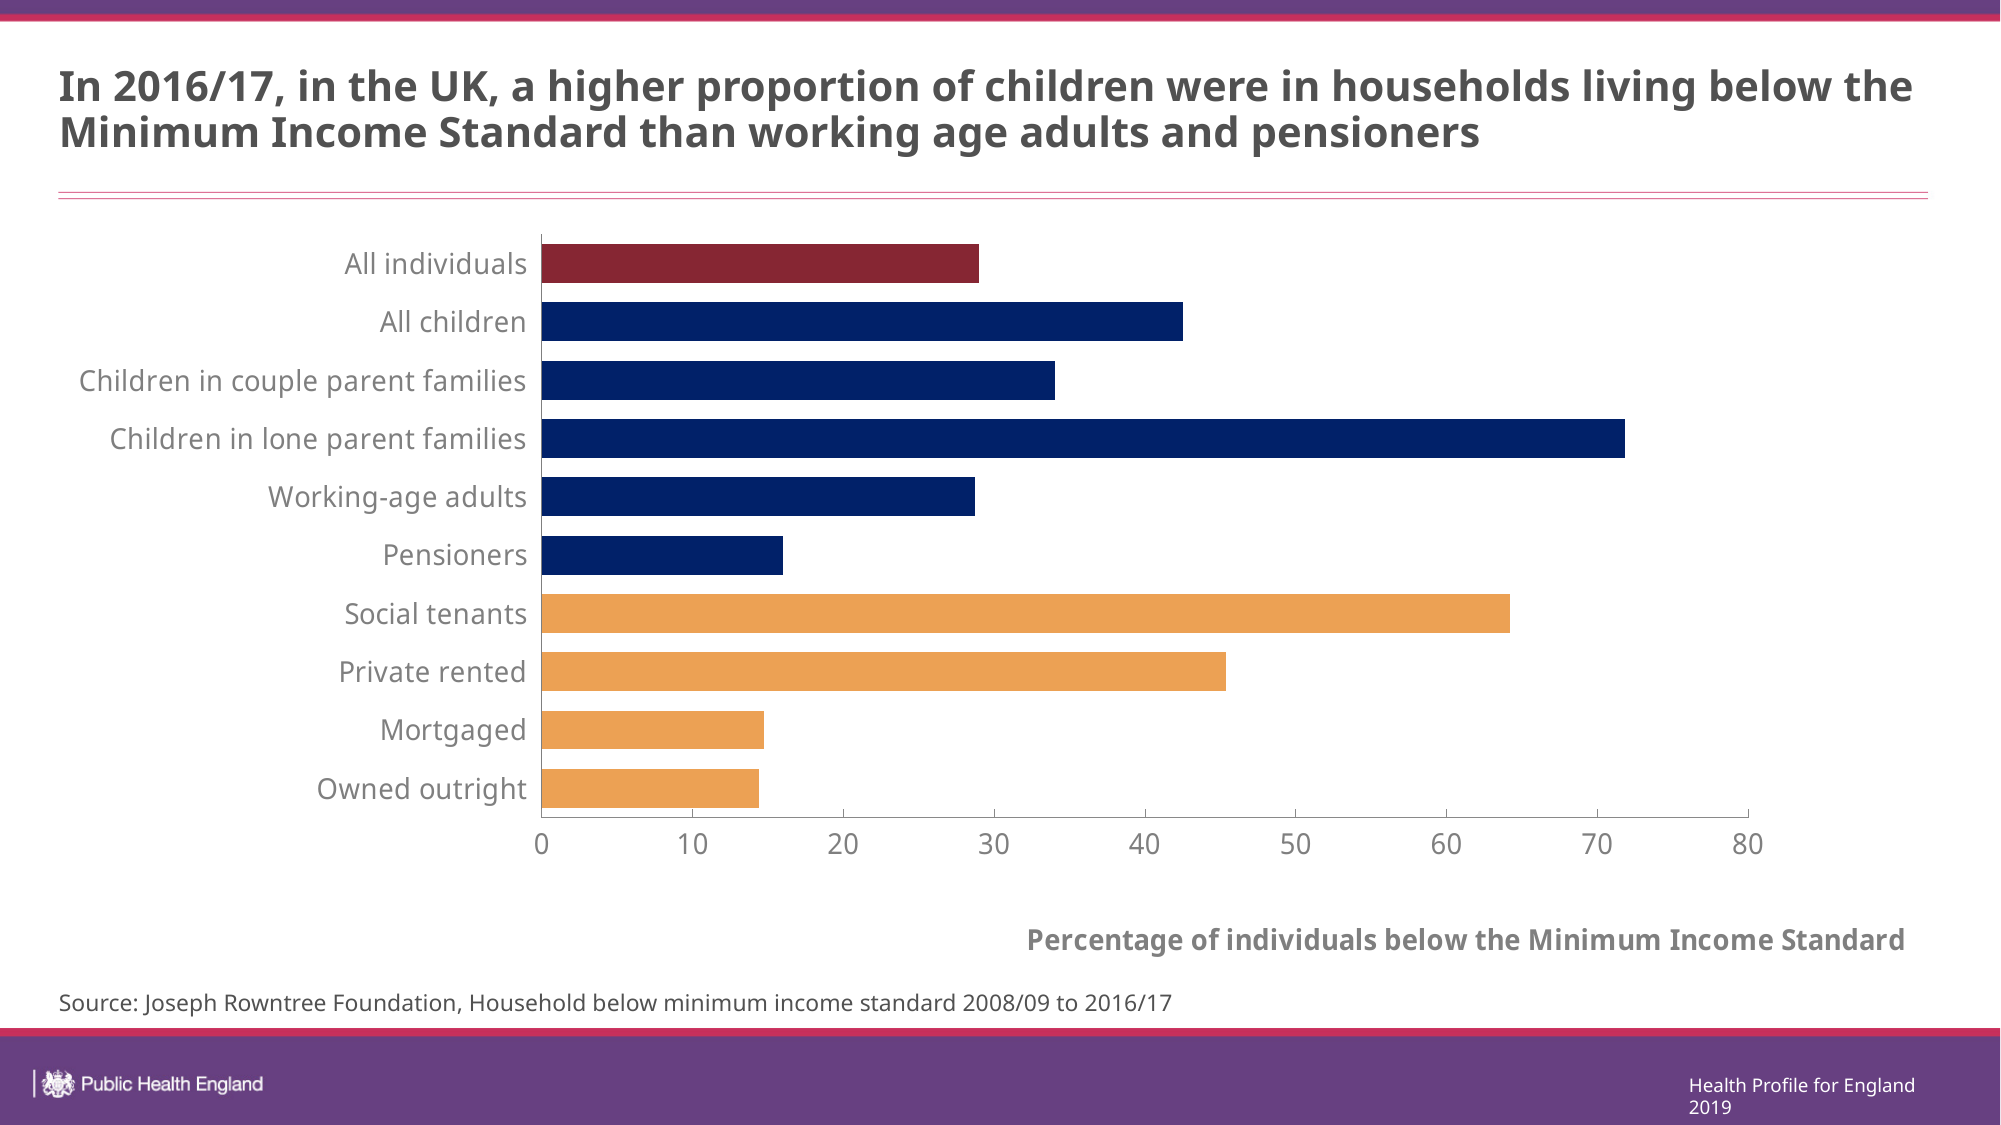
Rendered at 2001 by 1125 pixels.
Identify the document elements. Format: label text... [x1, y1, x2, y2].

text_box Source: Joseph Rowntree Foundation, Household below minimum income standard 2008/09 to 2016/17 [43, 981, 1136, 1024]
chart [43, 219, 1913, 968]
text_box [63, 219, 557, 268]
title In 2016/17, in the UK, a higher proportion of children were in households living below the Minimum Income Standard than working age adults and pensioners [43, 2, 1933, 220]
text_box Health Profile for England 2019 [1673, 1065, 1978, 1105]
